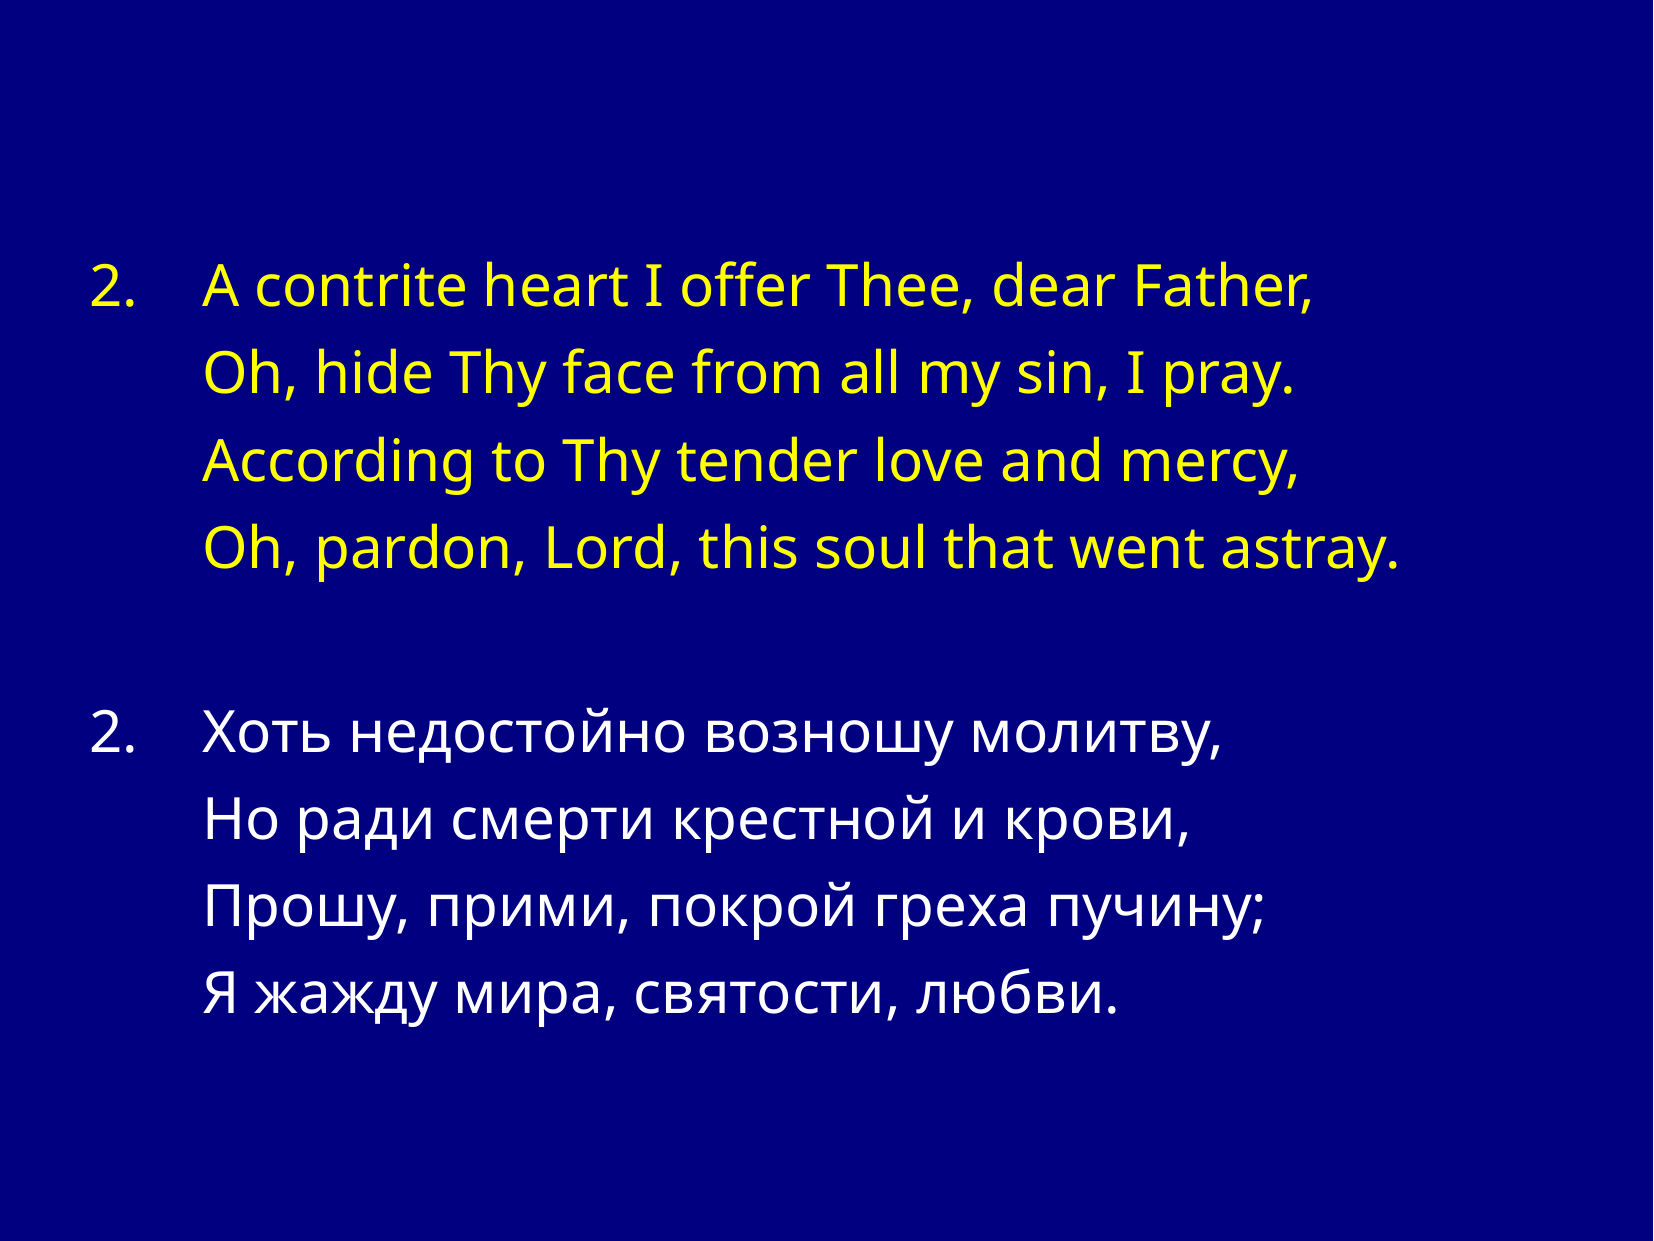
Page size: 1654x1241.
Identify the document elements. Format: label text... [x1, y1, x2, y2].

text_box 2. A contrite heart I offer Thee, dear Father, Oh, hide Thy face from all my sin, I pray. According to Thy tender love and mercy, Oh, pardon, Lord, this soul that went astray. [75, 150, 1653, 638]
text_box 2. Хоть недостойно возношу молитву, Но ради смерти крестной и крови, Прошу, прими, покрой греха пучину; Я жажду мира, святости, любви. [75, 675, 1576, 1163]
